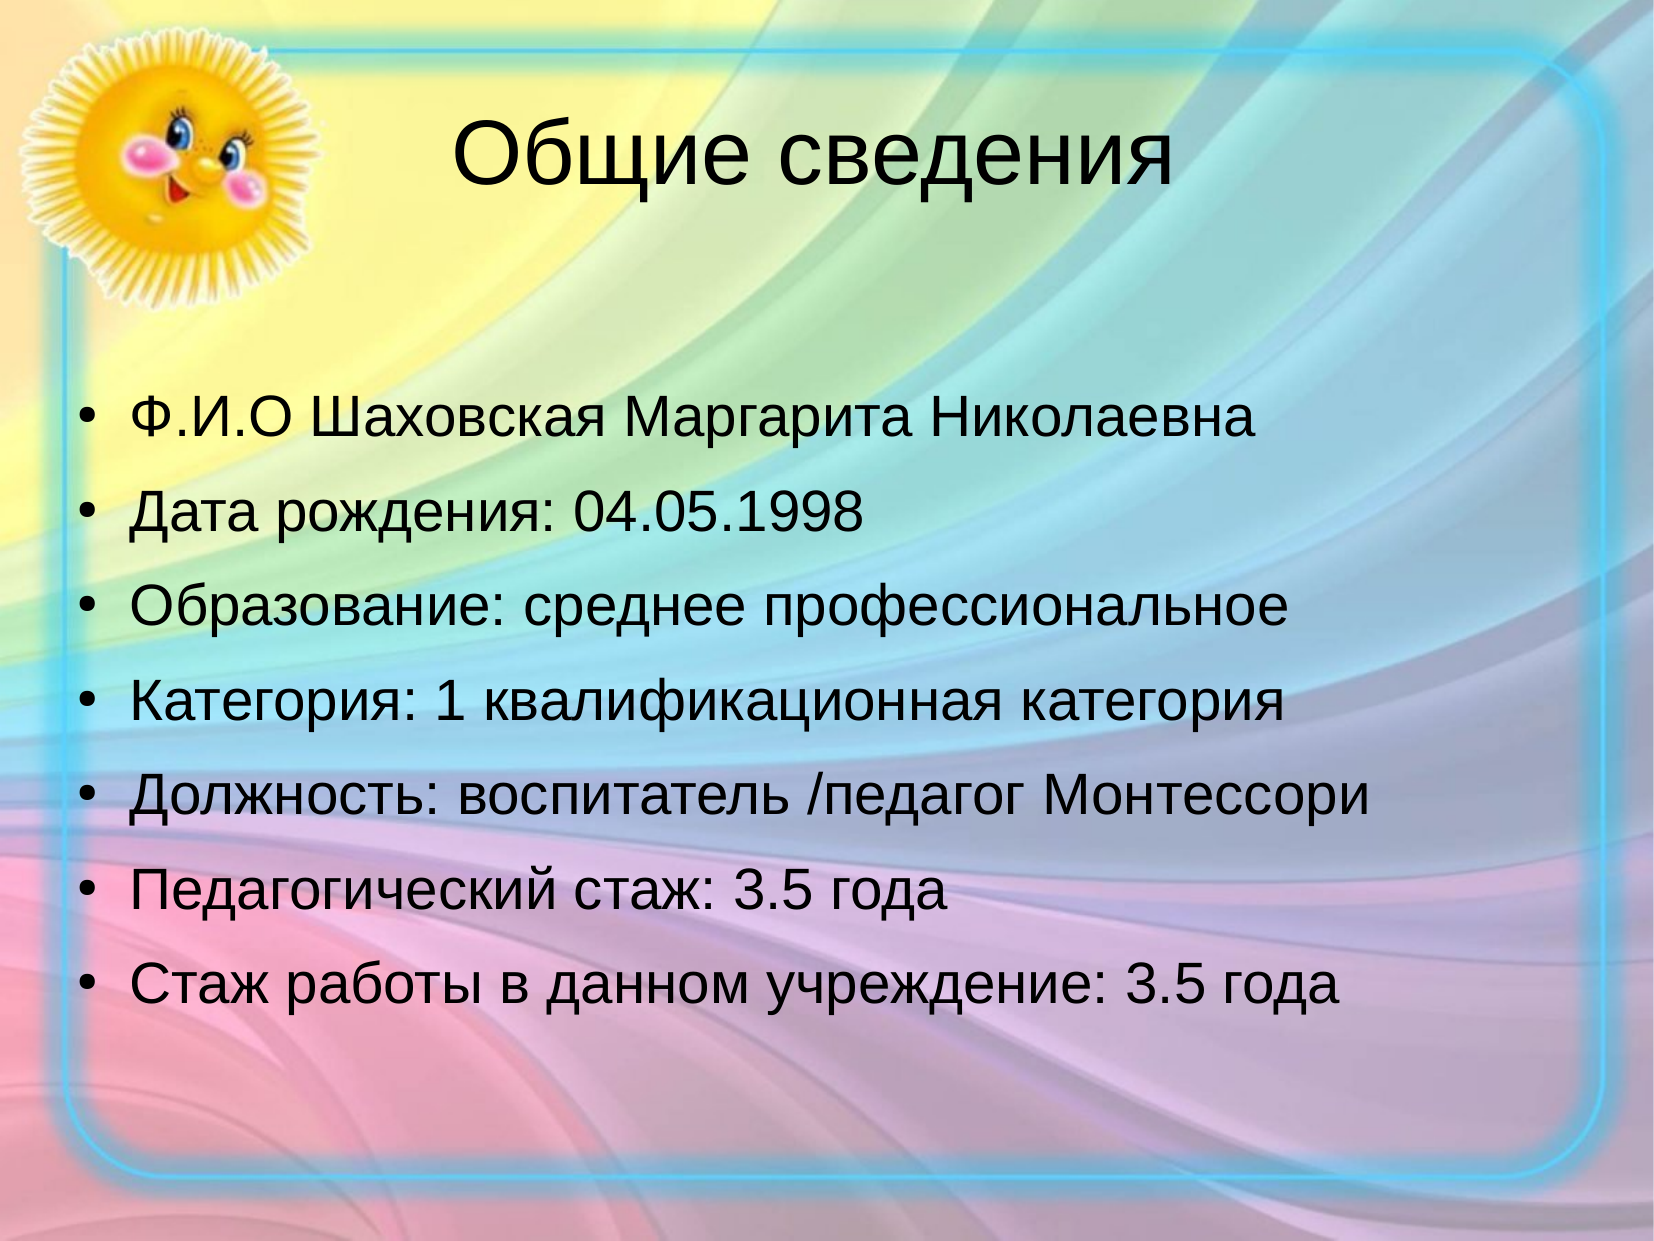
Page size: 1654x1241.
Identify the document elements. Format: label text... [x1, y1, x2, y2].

title Общие сведения [82, 49, 1571, 257]
picture [0, 0, 1654, 1241]
list Ф.И.О Шаховская Маргарита Николаевна Дата рождения: 04.05.1998 Образование: среднее профессиональное Категория: 1 квалификационная категория Должность: воспитатель /педагог Монтессори Педагогический стаж: 3.5 года Стаж работы в данном учреждение: 3.5 года [59, 383, 1548, 1203]
